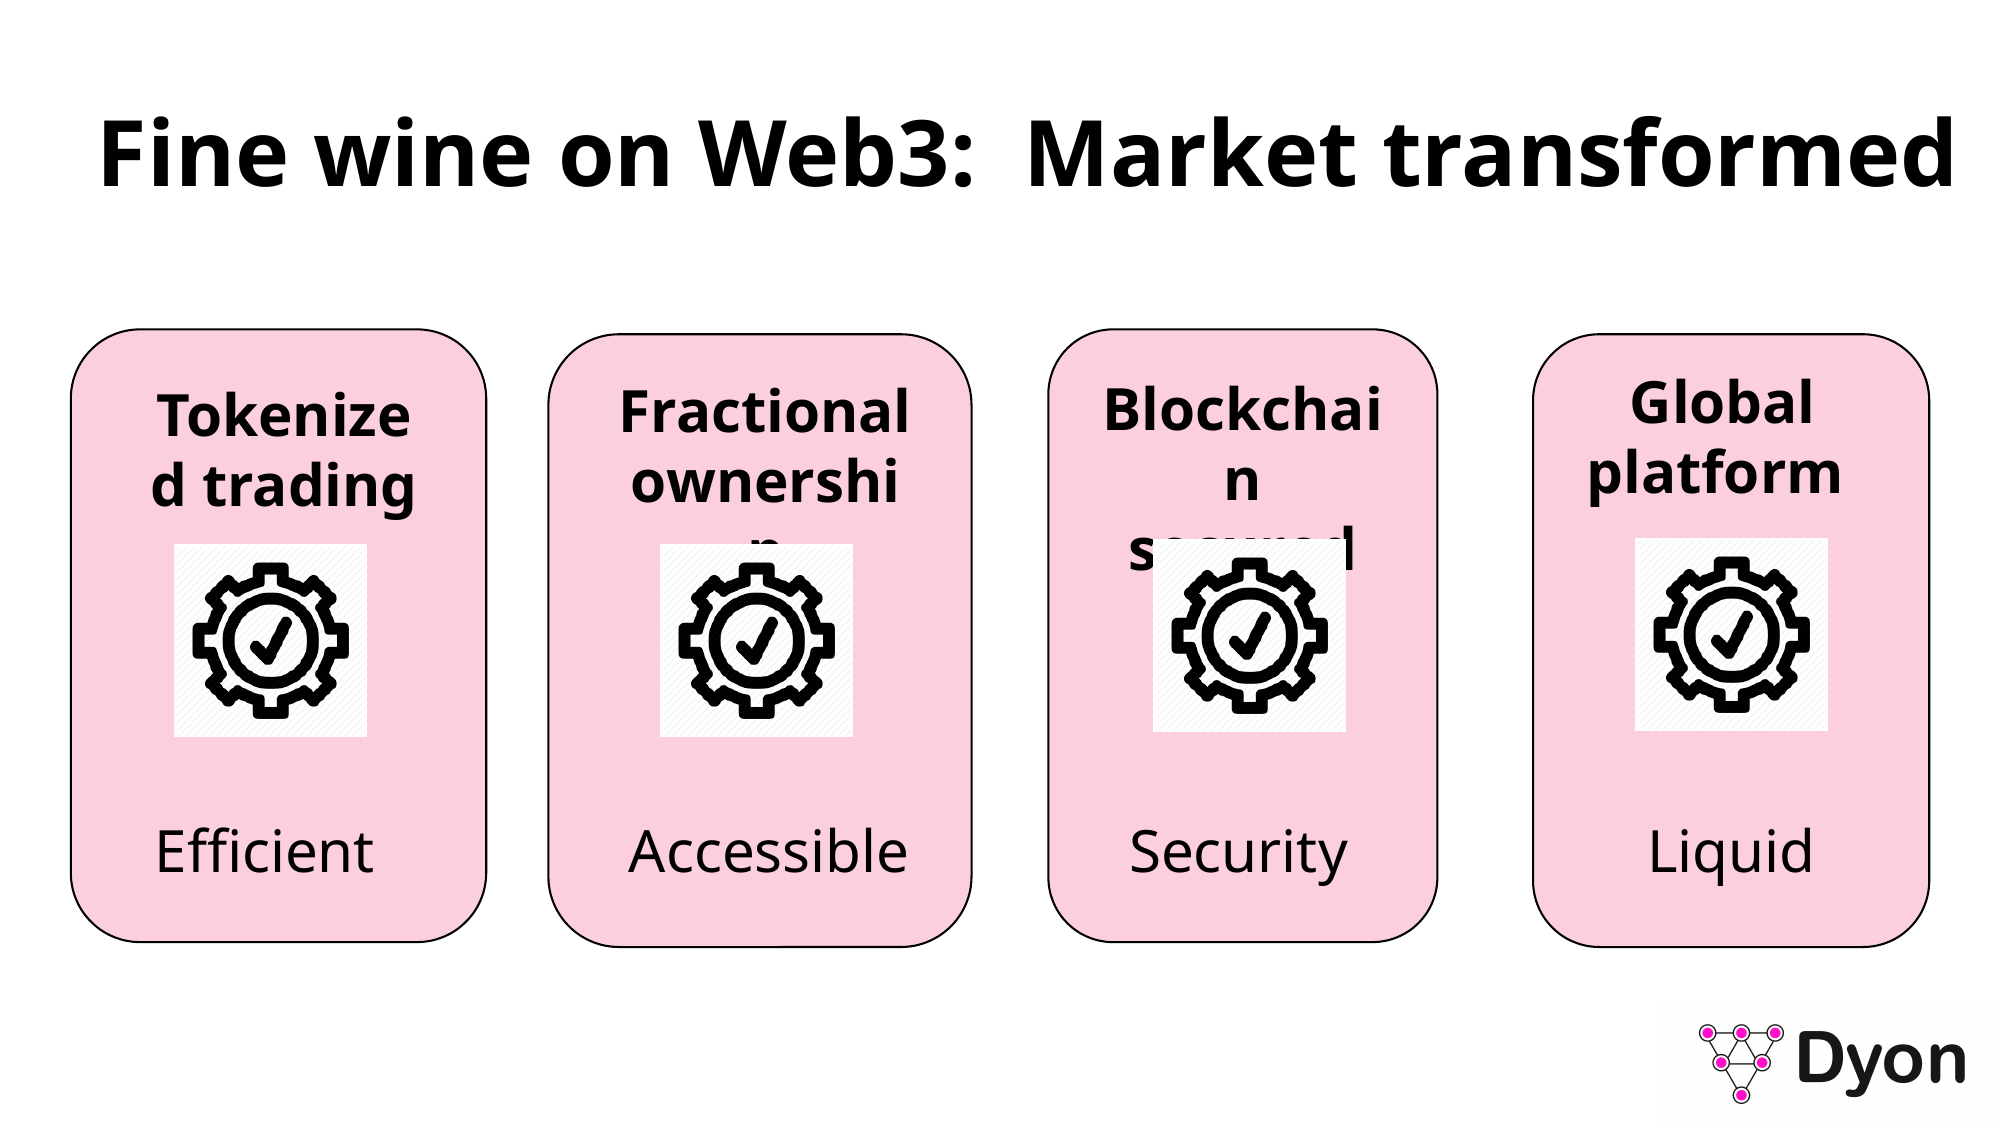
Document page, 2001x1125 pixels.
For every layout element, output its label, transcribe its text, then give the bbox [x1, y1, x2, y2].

text_box Efficient [101, 806, 429, 893]
picture [174, 544, 367, 737]
text_box [548, 334, 972, 948]
text_box [70, 329, 487, 943]
text_box Fractional ownership [597, 367, 934, 524]
text_box Accessible [605, 806, 934, 893]
picture [1659, 1003, 2000, 1125]
picture [1153, 539, 1346, 732]
text_box [1048, 329, 1438, 943]
text_box Blockchain secured [1074, 364, 1412, 522]
text_box Liquid [1545, 806, 1917, 893]
picture [1635, 538, 1828, 731]
text_box Global platform [1539, 357, 1906, 514]
text_box Fine wine on Web3: Market transformed [81, 47, 1978, 266]
text_box [1533, 334, 1930, 948]
text_box Security [1074, 806, 1403, 893]
text_box Tokenized trading [123, 371, 445, 528]
picture [660, 544, 853, 737]
